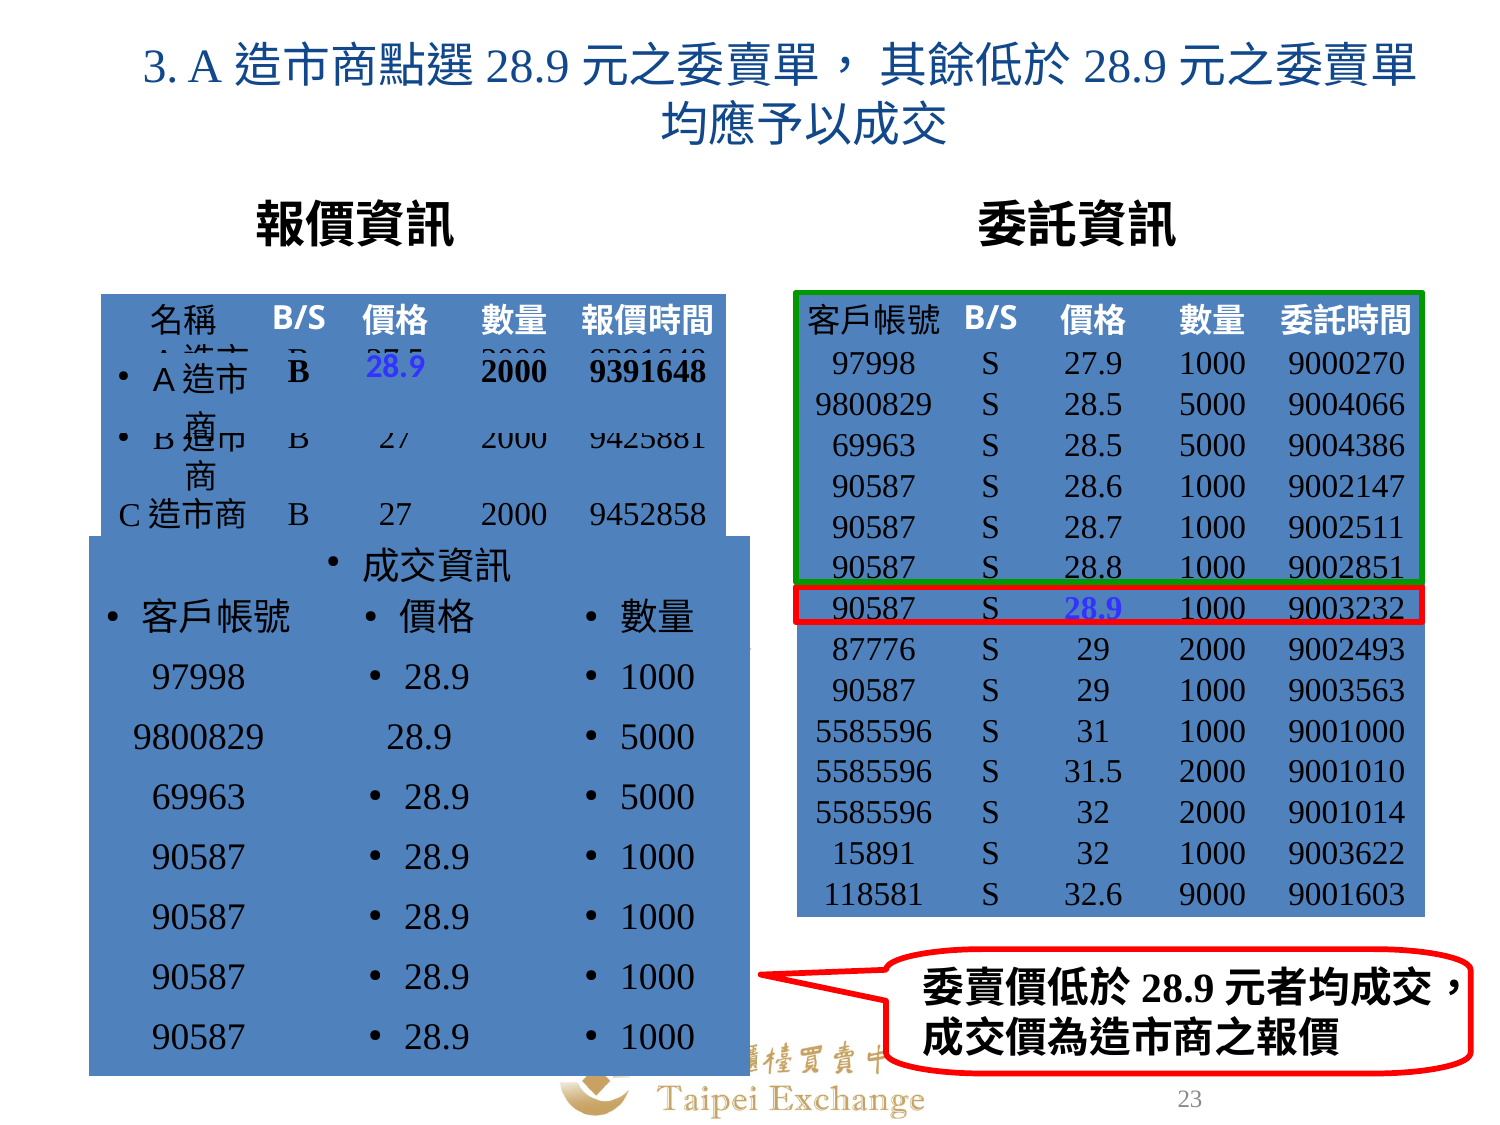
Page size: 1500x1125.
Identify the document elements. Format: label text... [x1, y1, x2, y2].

text_box [1162, 1067, 1500, 1125]
table_cell 5585596 [797, 753, 951, 794]
table_cell S [951, 876, 1030, 917]
table_cell 9800829 [89, 716, 309, 776]
table_cell 2000 [459, 342, 570, 353]
table_header A造市商 [101, 353, 265, 433]
table_cell 29 [1030, 631, 1156, 672]
table_cell 2000 [459, 433, 570, 496]
table_cell B造市商 [159, 438, 169, 448]
table_cell 90587 [89, 956, 309, 1016]
table_cell 9000 [1156, 876, 1269, 917]
table_cell 28.9 [309, 656, 530, 716]
table_cell 5585596 [797, 712, 951, 753]
table_header 報價時間 [570, 294, 726, 342]
table_header A造市商 [190, 424, 211, 433]
table_cell 2000 [534, 433, 542, 447]
table_cell 2000 [1156, 631, 1269, 672]
table_cell S [951, 712, 1030, 753]
table_cell 90587 [89, 1016, 309, 1076]
table_cell 9003232 [1269, 590, 1419, 619]
table_cell 90587 [852, 598, 860, 618]
table_cell S [951, 625, 1030, 631]
table_cell 1000 [1156, 590, 1269, 619]
table_cell 28.9 [1030, 590, 1156, 619]
table_cell 9001000 [1269, 712, 1425, 753]
table_header B/S [265, 294, 332, 342]
text_box 委託資訊 [962, 184, 1235, 261]
table_cell 9003563 [1269, 672, 1425, 712]
table_cell B [265, 496, 332, 535]
table_cell 118581 [797, 876, 951, 917]
table_cell 9391648 [570, 342, 726, 353]
table_cell 9003232 [1325, 598, 1333, 618]
table_cell 9452858 [570, 496, 726, 535]
table_cell 5000 [530, 776, 750, 836]
table_cell 69963 [89, 776, 309, 836]
table_cell 9003232 [1269, 625, 1425, 631]
table_header B [265, 353, 332, 433]
table_cell 9001014 [1269, 794, 1425, 835]
table_cell 9003232 [1308, 598, 1316, 618]
table_cell S [951, 631, 1030, 672]
table_cell 27.5 [332, 342, 459, 353]
table_cell S [951, 672, 1030, 712]
table_cell 1000 [530, 896, 750, 956]
table_cell 數量 [530, 596, 750, 656]
table_cell S [951, 835, 1030, 876]
table_cell 29 [1030, 672, 1156, 712]
table_cell 9001010 [1269, 753, 1425, 794]
table_header 9391648 [570, 353, 726, 433]
table_cell 32 [1030, 794, 1156, 835]
table_cell 2000 [1156, 753, 1269, 794]
table_cell 2000 [501, 433, 509, 447]
table_cell 1000 [1156, 712, 1269, 753]
table_cell 27 [332, 433, 459, 496]
table_cell 5000 [530, 716, 750, 776]
table_cell 31.5 [1030, 753, 1156, 794]
table_cell 97998 [89, 656, 309, 716]
table_cell 32.6 [1030, 876, 1156, 917]
table_cell 1000 [1156, 625, 1269, 631]
table_header 28.9 [332, 353, 459, 433]
table_cell 90587 [797, 625, 951, 631]
text_box [796, 292, 1422, 582]
table_cell S [951, 753, 1030, 794]
table_cell 28.9 [309, 776, 530, 836]
table_cell B [294, 437, 304, 447]
table_header 成交資訊 [89, 536, 750, 596]
table_cell 1000 [530, 836, 750, 896]
table_cell 28.9 [309, 956, 530, 1016]
table_cell S [951, 590, 1030, 619]
table_cell 28.9 [1030, 625, 1156, 631]
table_cell B造市商 [101, 433, 265, 496]
table_cell 9002493 [1269, 631, 1425, 672]
table_header 價格 [332, 294, 459, 342]
table_cell 90587 [799, 590, 951, 619]
table_cell 28.9 [309, 896, 530, 956]
table_cell 9425881 [570, 433, 726, 496]
table_cell 1000 [530, 656, 750, 716]
table_cell 90587 [89, 836, 309, 896]
table_cell 15891 [797, 835, 951, 876]
table_cell 9001603 [1269, 876, 1425, 917]
table_cell 價格 [309, 596, 530, 656]
table_cell A造市商 [101, 342, 265, 353]
table_cell 客戶帳號 [89, 596, 309, 656]
table_cell S [951, 794, 1030, 835]
table_cell 5585596 [797, 794, 951, 835]
title 3. A造市商點選28.9元之委賣單， 其餘低於28.9元之委賣單均應予以成交 [88, 19, 1447, 163]
table_cell 90587 [89, 896, 309, 956]
table_cell 28.9 [309, 716, 530, 776]
table_cell 2000 [459, 496, 570, 535]
table_cell 28.9 [309, 836, 530, 896]
table_cell 90587 [797, 672, 951, 712]
table_cell 9002851 [1269, 549, 1425, 584]
table_cell 1000 [1216, 598, 1224, 618]
table_cell 1000 [530, 1016, 750, 1076]
table_cell B [265, 433, 332, 496]
table_cell C造市商 [101, 496, 265, 535]
table_cell 87776 [797, 631, 951, 672]
table_cell 31 [1030, 712, 1156, 753]
table_cell 1000 [1156, 835, 1269, 876]
table_cell 32 [1030, 835, 1156, 876]
table_cell 1000 [1199, 598, 1207, 618]
table_header 數量 [459, 294, 570, 342]
text_box 委賣價低於28.9元者均成交， 成交價為造市商之報價 [760, 949, 1471, 1074]
table_cell 27 [332, 496, 459, 535]
text_box 報價資訊 [240, 184, 513, 261]
table_cell 1000 [530, 956, 750, 1016]
table_cell 1000 [1156, 672, 1269, 712]
table_cell 9003622 [1269, 835, 1425, 876]
table_cell B [265, 342, 332, 353]
table_header 2000 [459, 353, 570, 433]
table_header 名稱 [101, 294, 265, 342]
table_cell 28.9 [309, 1016, 530, 1076]
table_cell 2000 [1156, 794, 1269, 835]
table_cell 2000 [518, 433, 526, 447]
table_cell 1000 [1233, 598, 1241, 618]
